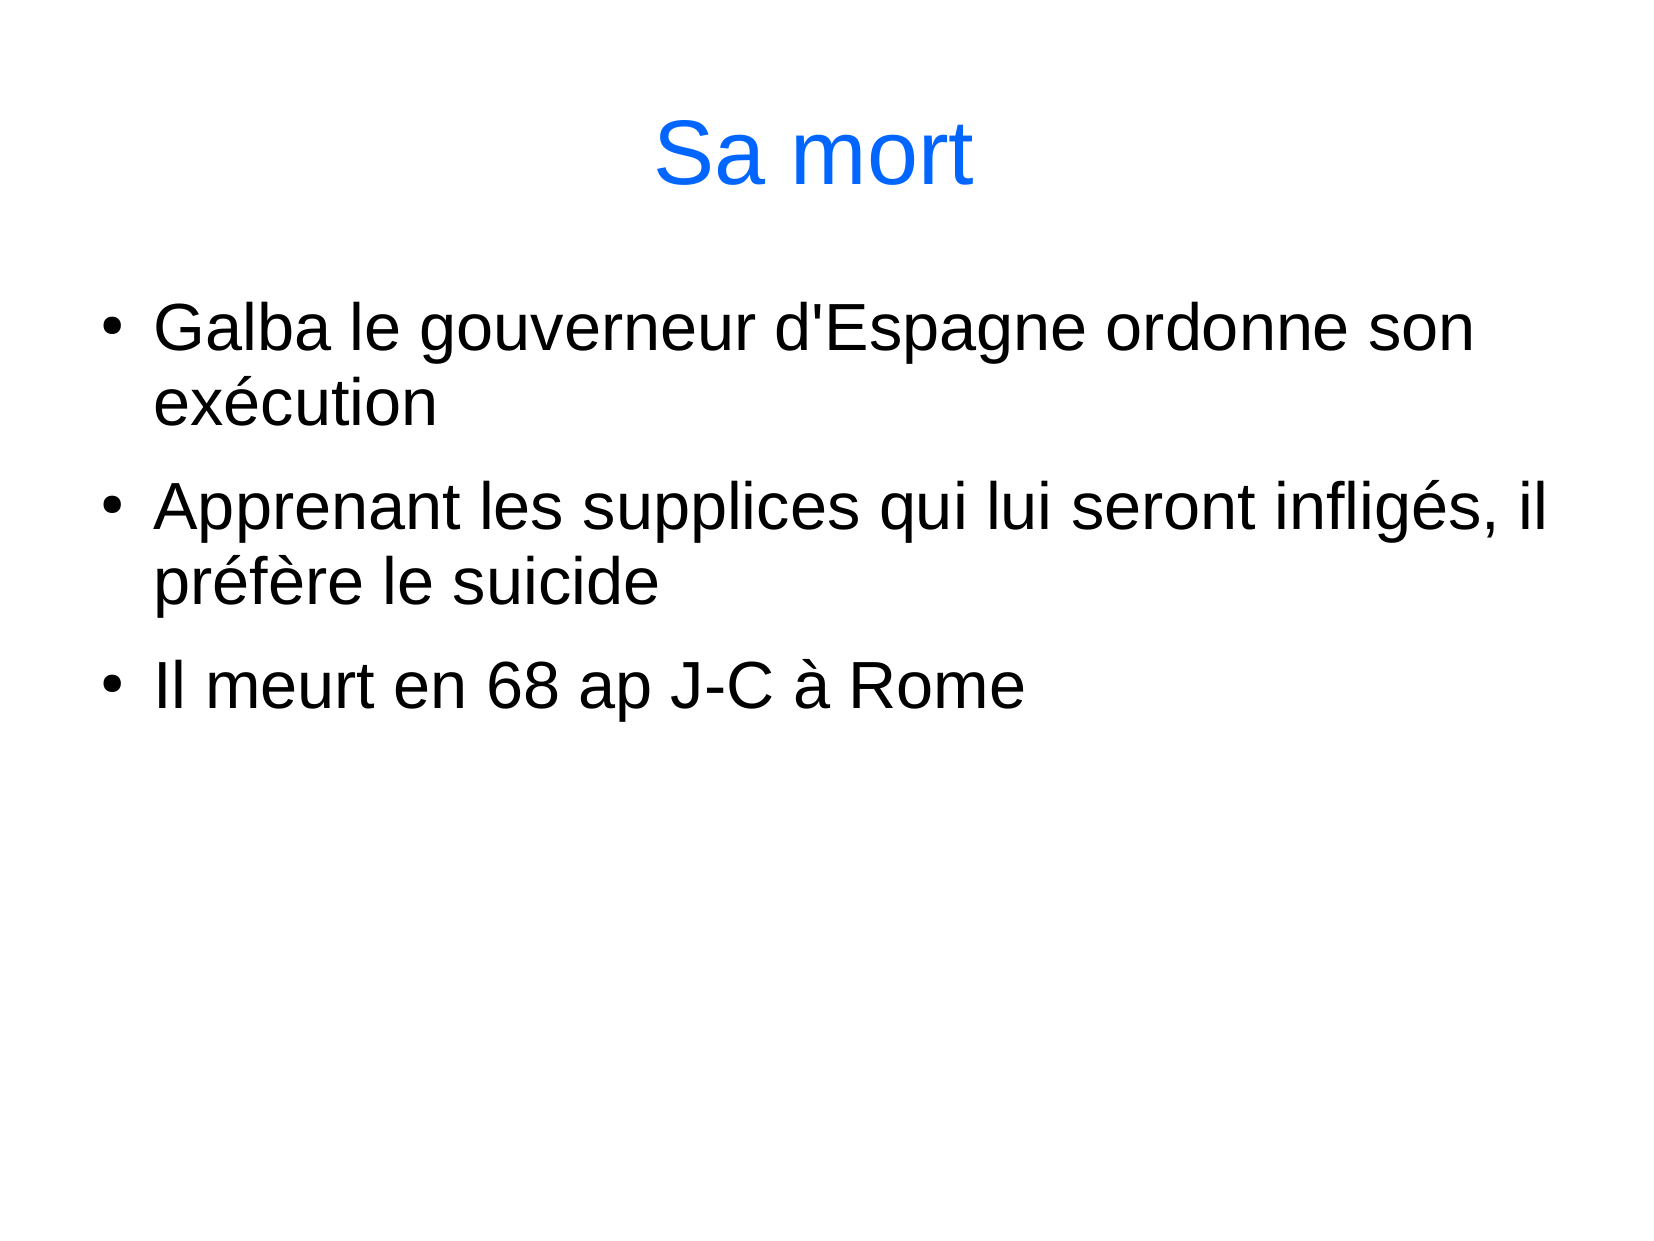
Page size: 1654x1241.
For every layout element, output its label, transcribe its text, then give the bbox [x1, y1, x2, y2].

title Sa mort [82, 49, 1571, 257]
list Galba le gouverneur d'Espagne ordonne son exécution Apprenant les supplices qui lui seront infligés, il préfère le suicide Il meurt en 68 ap J-C à Rome [82, 290, 1571, 1109]
